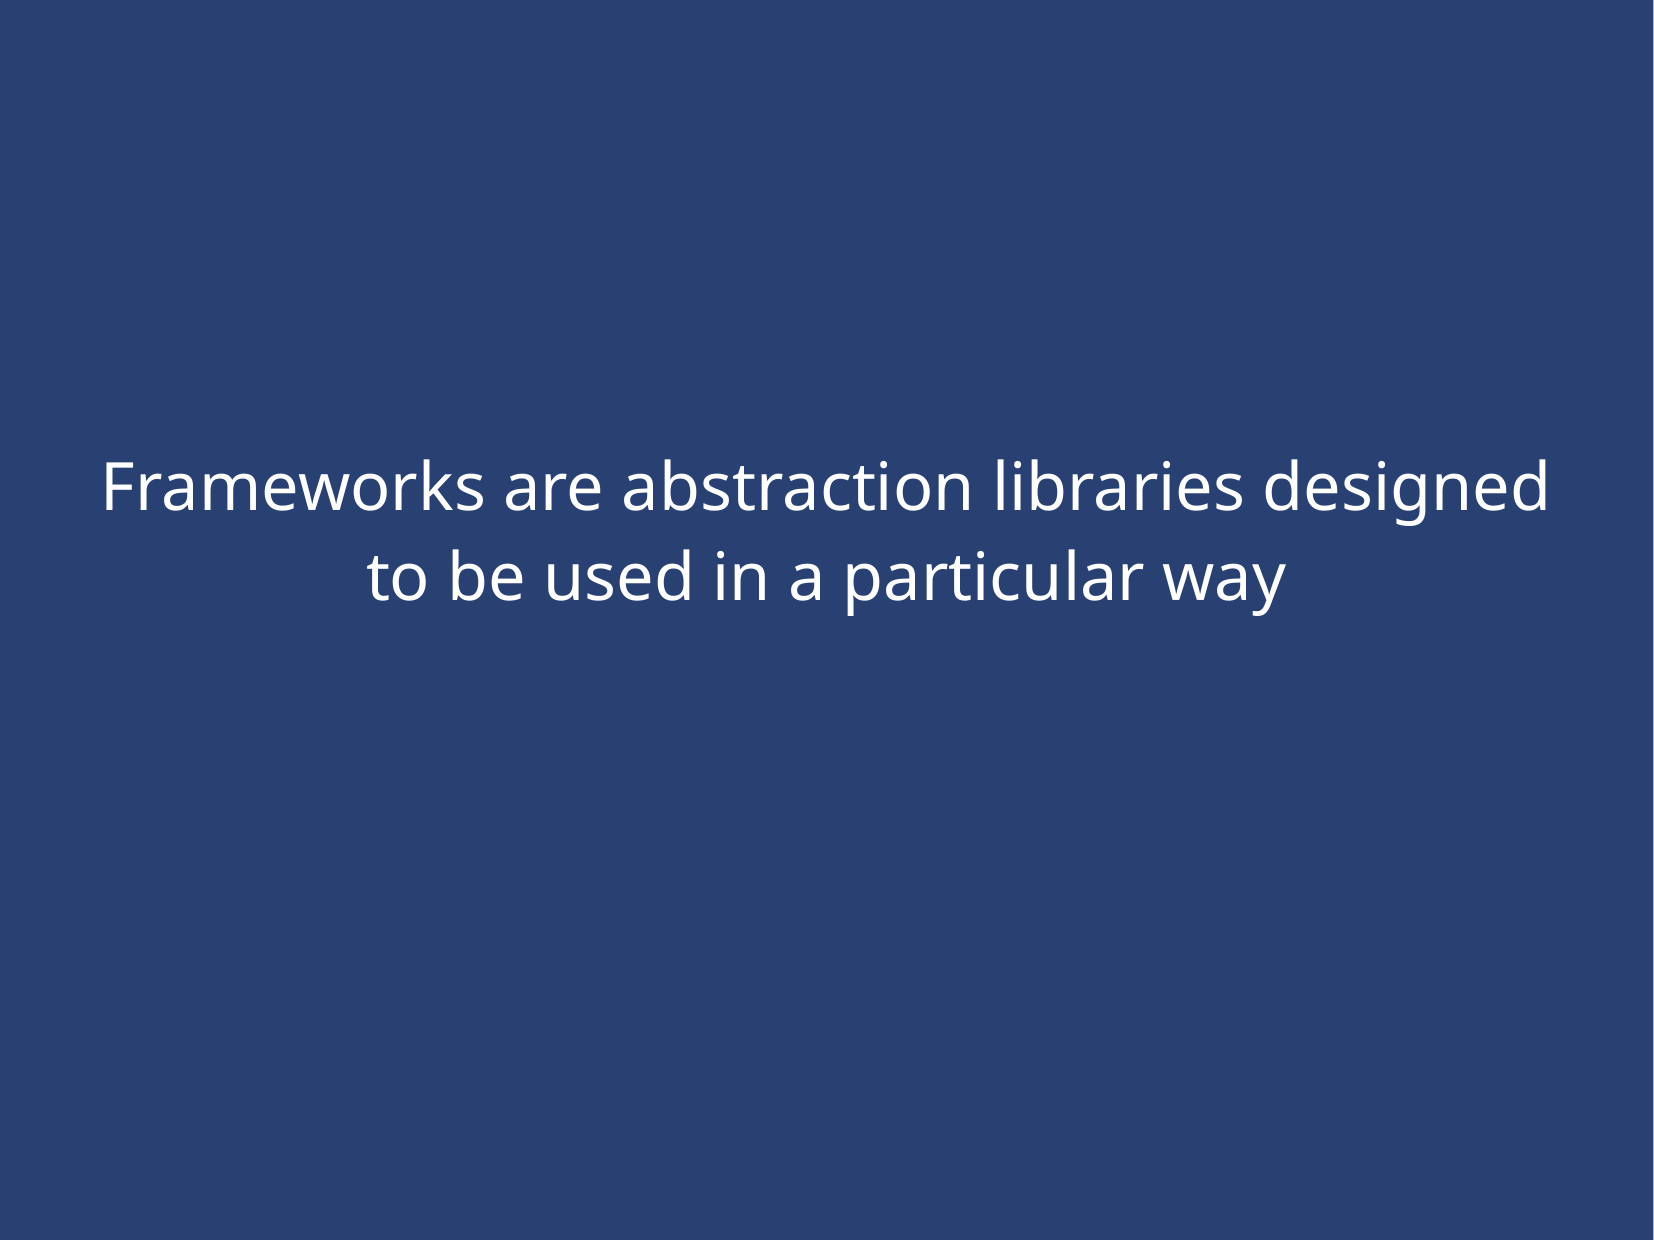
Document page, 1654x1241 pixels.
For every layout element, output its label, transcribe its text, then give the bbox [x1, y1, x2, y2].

subtitle Frameworks are abstraction libraries designed to be used in a particular way [82, 49, 1571, 1109]
